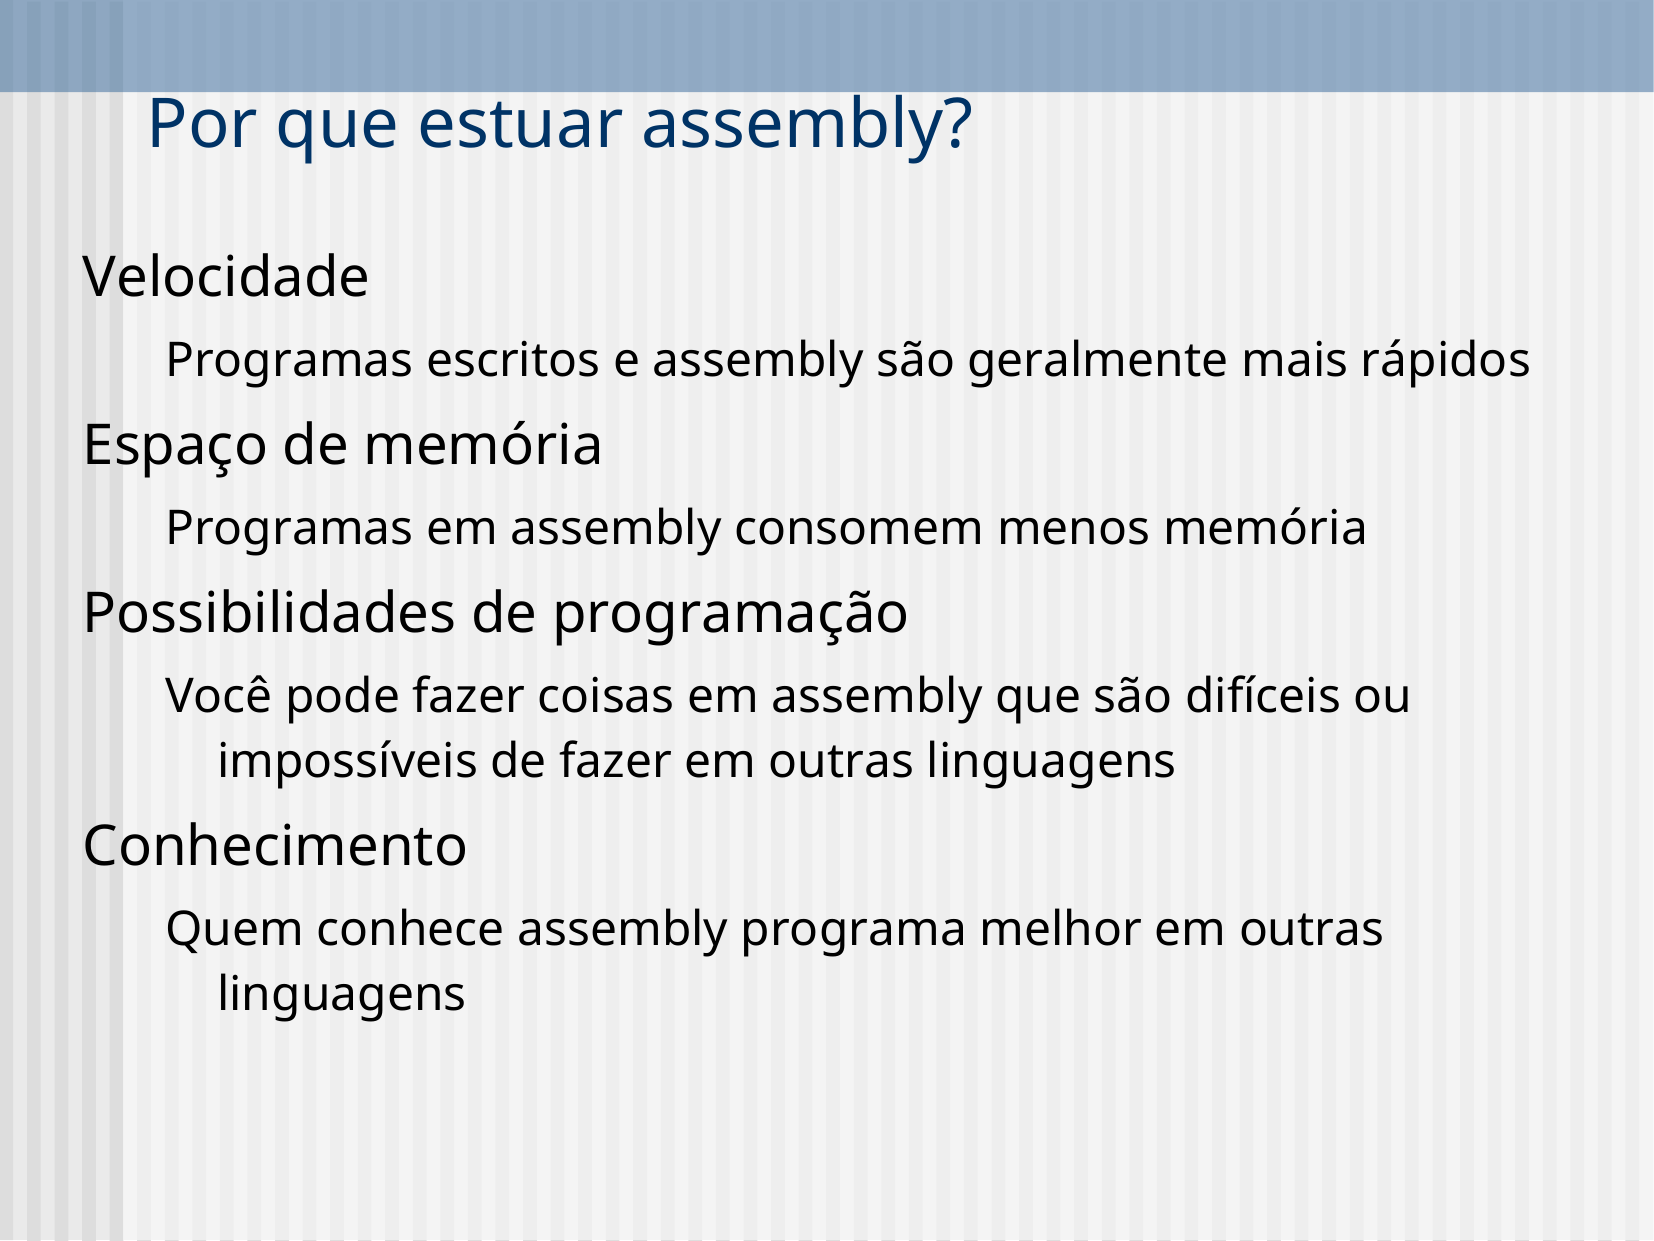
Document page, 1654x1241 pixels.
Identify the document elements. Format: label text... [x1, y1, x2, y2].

list Velocidade Programas escritos e assembly são geralmente mais rápidos Espaço de memória Programas em assembly consomem menos memória Possibilidades de programação Você pode fazer coisas em assembly que são difíceis ou impossíveis de fazer em outras linguagens Conhecimento Quem conhece assembly programa melhor em outras linguagens [82, 236, 1571, 1094]
title Por que estuar assembly? [146, 36, 1536, 204]
